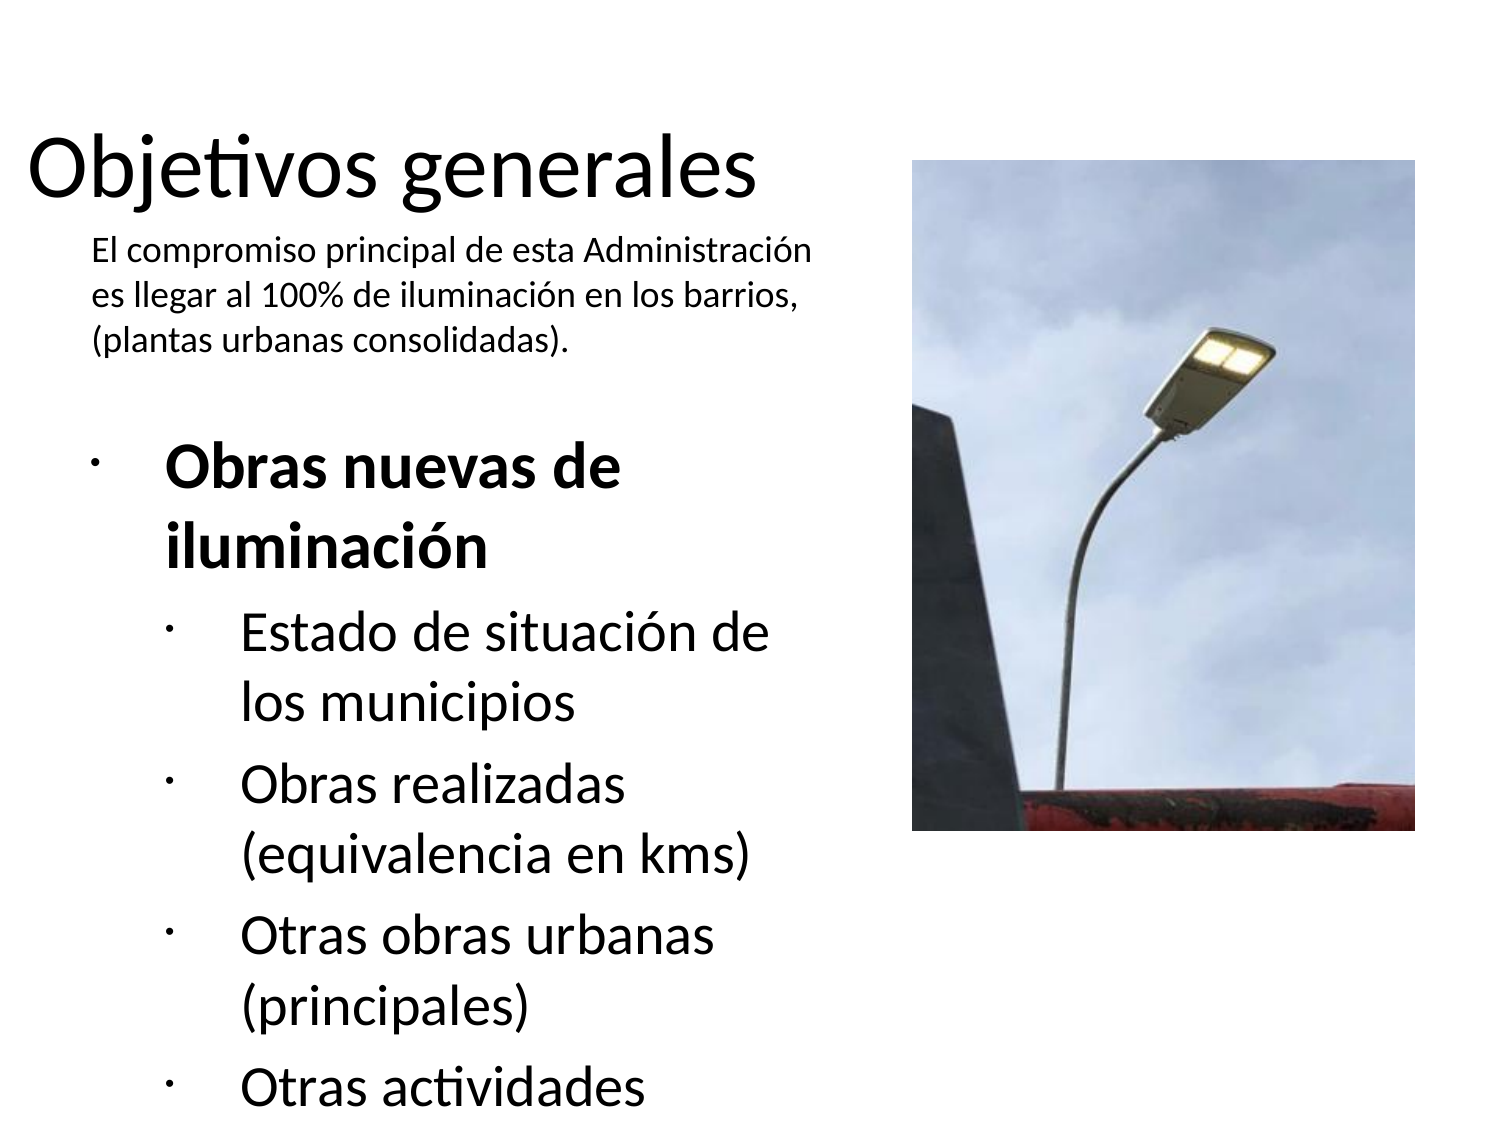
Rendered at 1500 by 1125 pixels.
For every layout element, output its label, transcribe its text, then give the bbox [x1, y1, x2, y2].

text_box Obras nuevas de iluminación Estado de situación de los municipios Obras realizadas (equivalencia en kms) Otras obras urbanas (principales) Otras actividades (eventos) Recambio a nueva tecnología (LED) Avance de obra (recambio) Logros (ahorros y subsidios) Próximos proyectos Sistema inteligente de gestión de luminarias Funcionamiento (objetivo) Hacia los Municipios inteligentes Atlántida y Sauce [74, 414, 845, 1006]
picture [912, 160, 1415, 831]
text_box El compromiso principal de esta Administración es llegar al 100% de iluminación en los barrios, (plantas urbanas consolidadas). [76, 217, 845, 368]
text_box Objetivos generales [12, 114, 775, 208]
